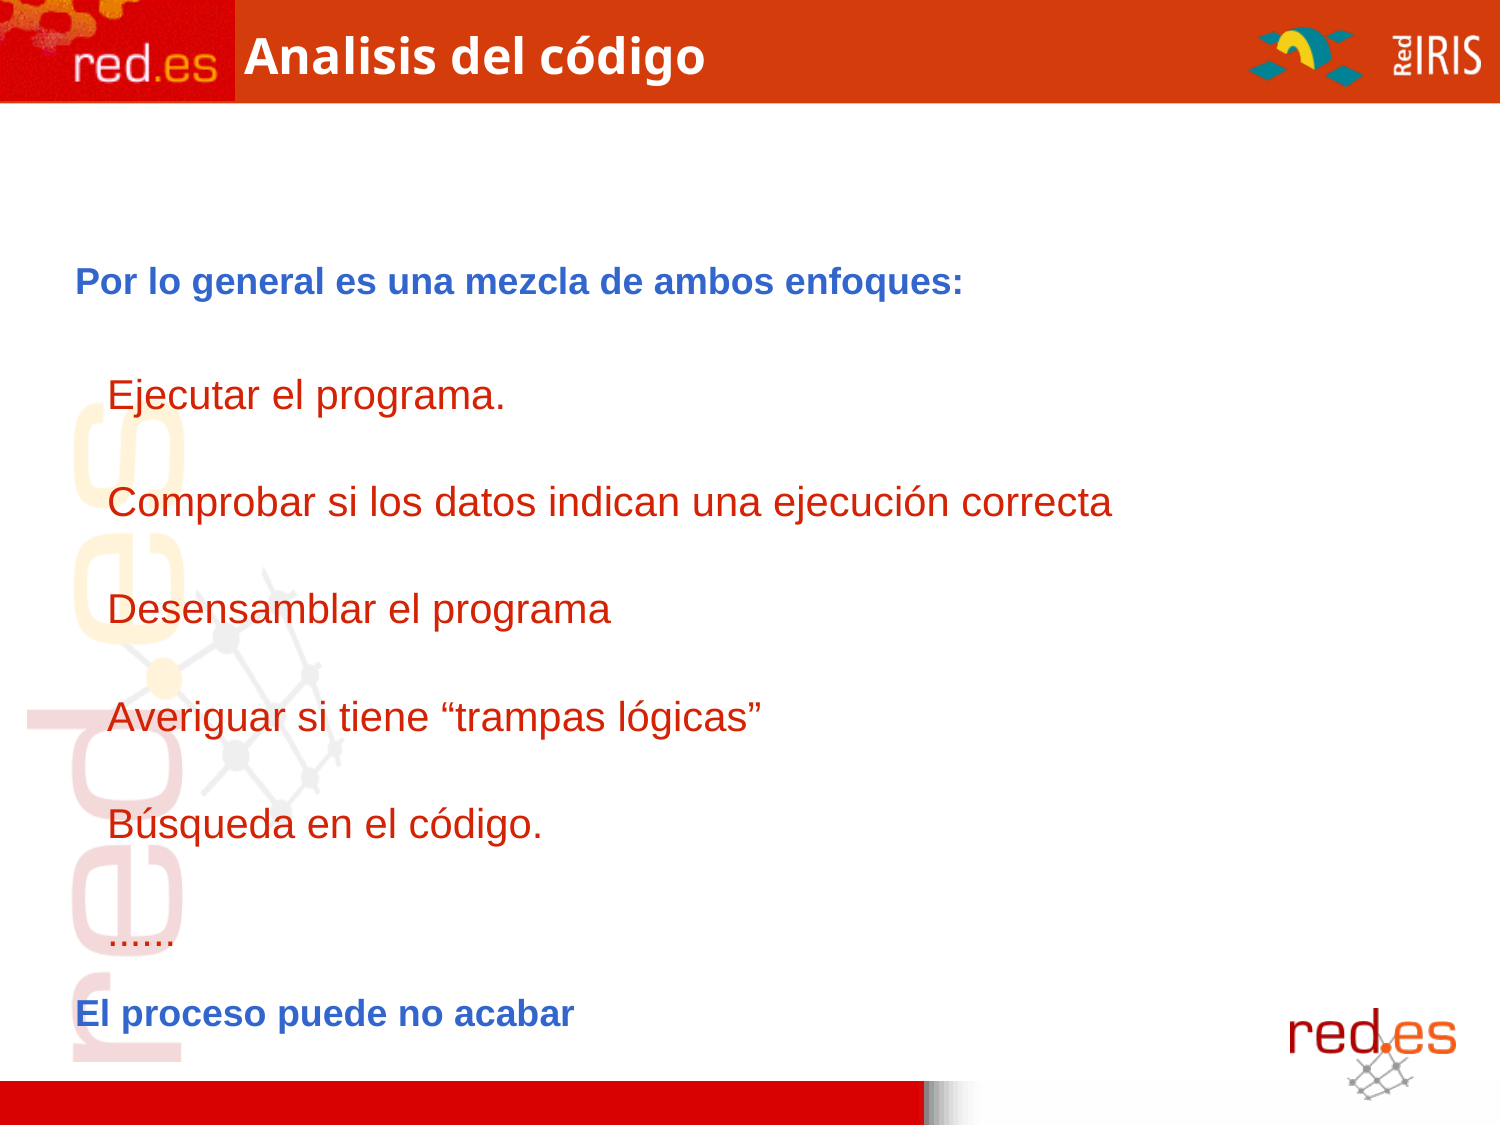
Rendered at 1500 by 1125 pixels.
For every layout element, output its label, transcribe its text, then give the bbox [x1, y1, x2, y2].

picture [27, 400, 345, 1062]
title Analisis del código [244, 0, 1412, 121]
picture [0, 1008, 1500, 1125]
picture [1412, 27, 1481, 87]
picture [0, 0, 235, 101]
list Por lo general es una mezcla de ambos enfoques: Ejecutar el programa. Comprobar si los datos indican una ejecución correcta Desensamblar el programa Averiguar si tiene “trampas lógicas” Búsqueda en el código. ...... El proceso puede no acabar [75, 262, 1426, 1037]
